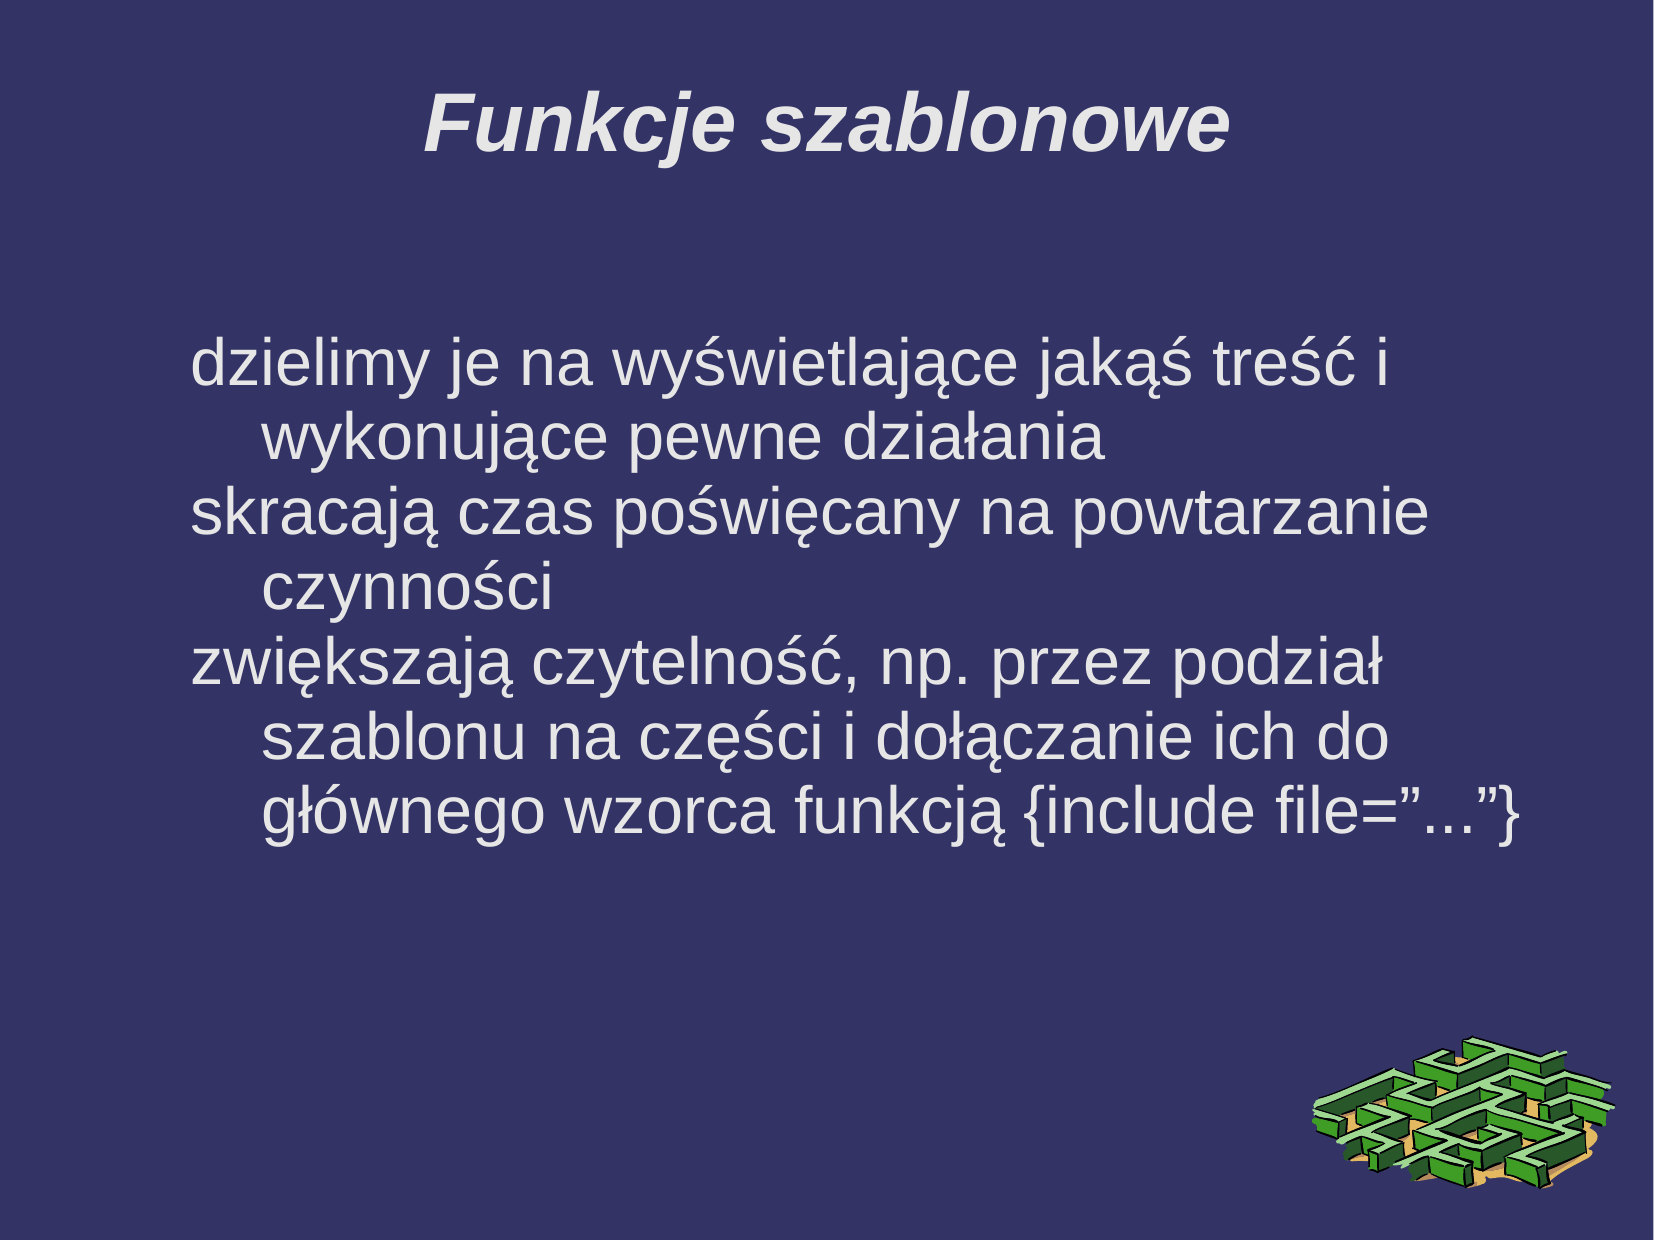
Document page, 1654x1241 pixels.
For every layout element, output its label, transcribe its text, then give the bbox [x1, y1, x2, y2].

title Funkcje szablonowe [121, 19, 1534, 227]
list dzielimy je na wyświetlające jakąś treść i wykonujące pewne działania skracają czas poświęcany na powtarzanie czynności zwiększają czytelność, np. przez podział szablonu na części i dołączanie ich do głównego wzorca funkcją {include file=”...”} [178, 324, 1570, 1147]
